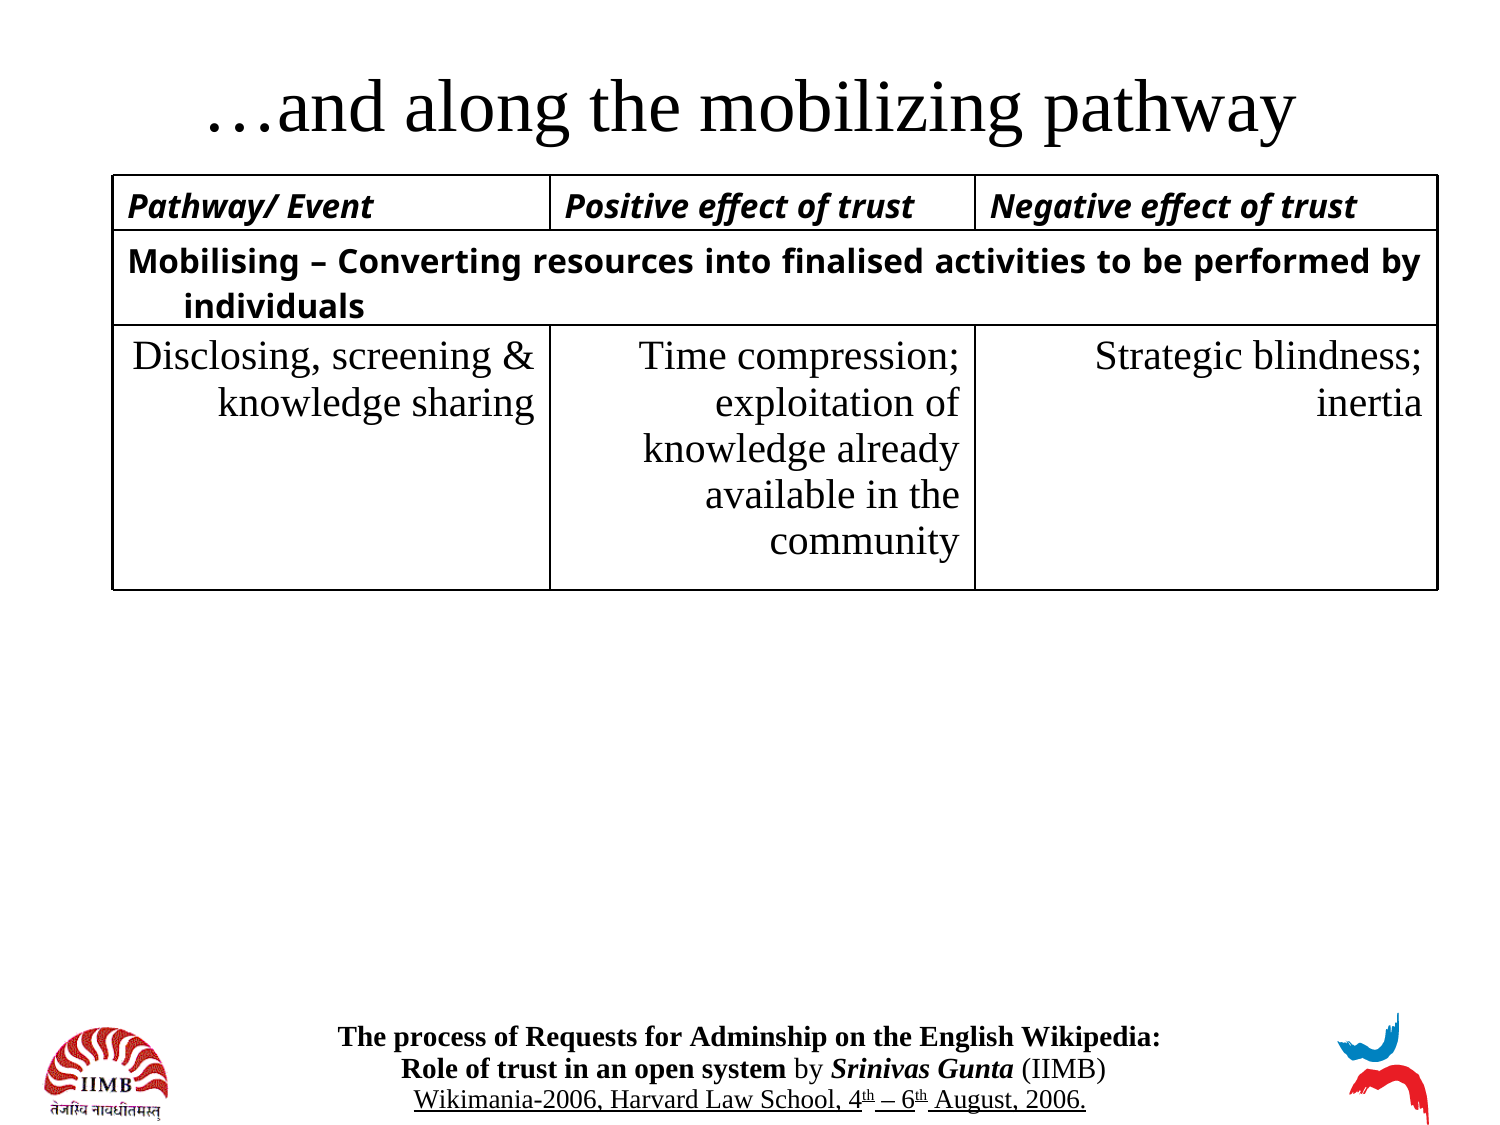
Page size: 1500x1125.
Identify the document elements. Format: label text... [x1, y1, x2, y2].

text_box Mobilising – Converting resources into finalised activities to be performed by individuals [114, 231, 1436, 324]
text_box Positive effect of trust [551, 176, 974, 229]
text_box Pathway/ Event [114, 176, 549, 229]
text_box Negative effect of trust [976, 176, 1436, 229]
picture [1337, 1012, 1431, 1125]
title …and along the mobilizing pathway [112, 37, 1388, 174]
text_box Disclosing, screening & knowledge sharing [114, 326, 549, 589]
text_box Strategic blindness; inertia [976, 326, 1436, 589]
text_box Time compression; exploitation of knowledge already available in the community [551, 326, 974, 589]
